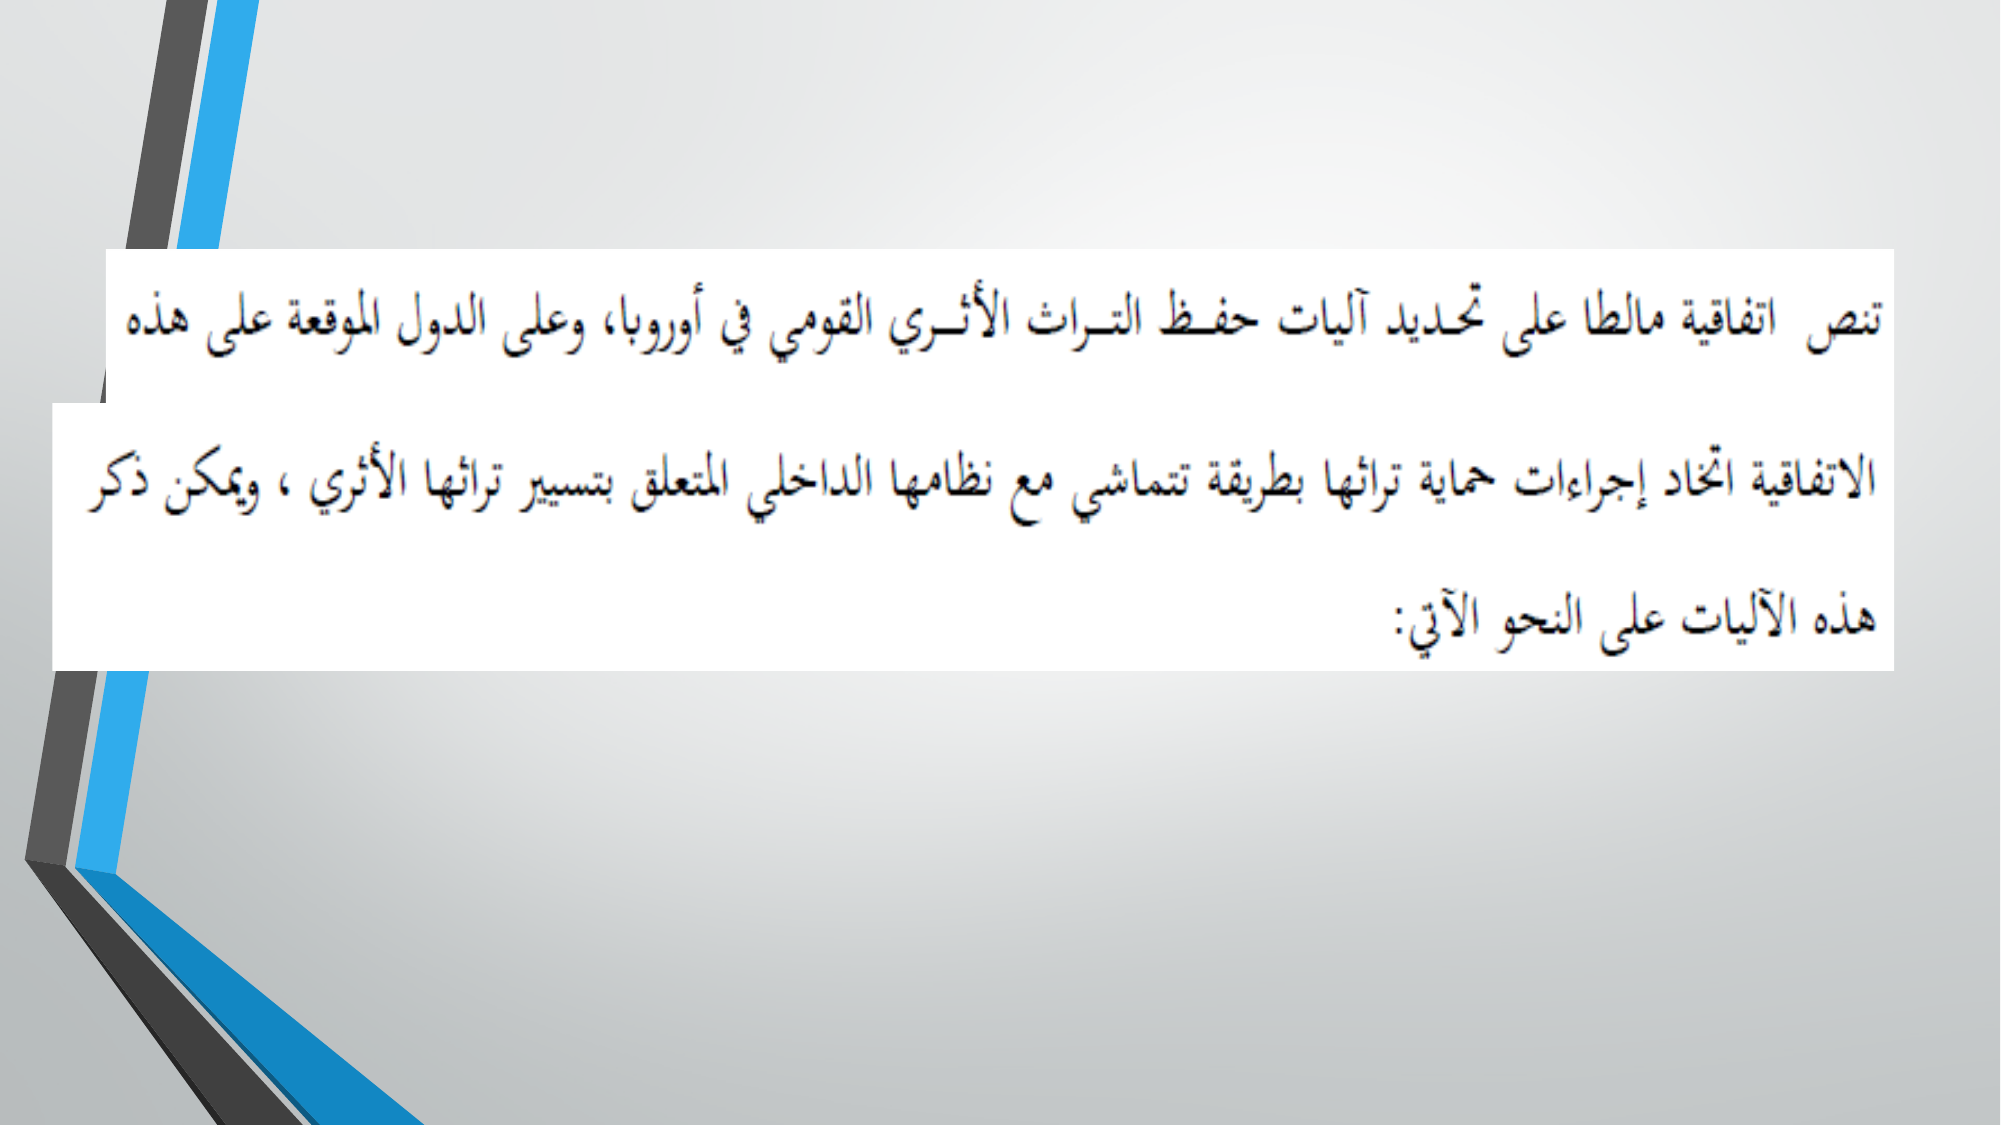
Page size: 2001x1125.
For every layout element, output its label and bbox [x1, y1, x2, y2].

picture [52, 249, 1895, 671]
